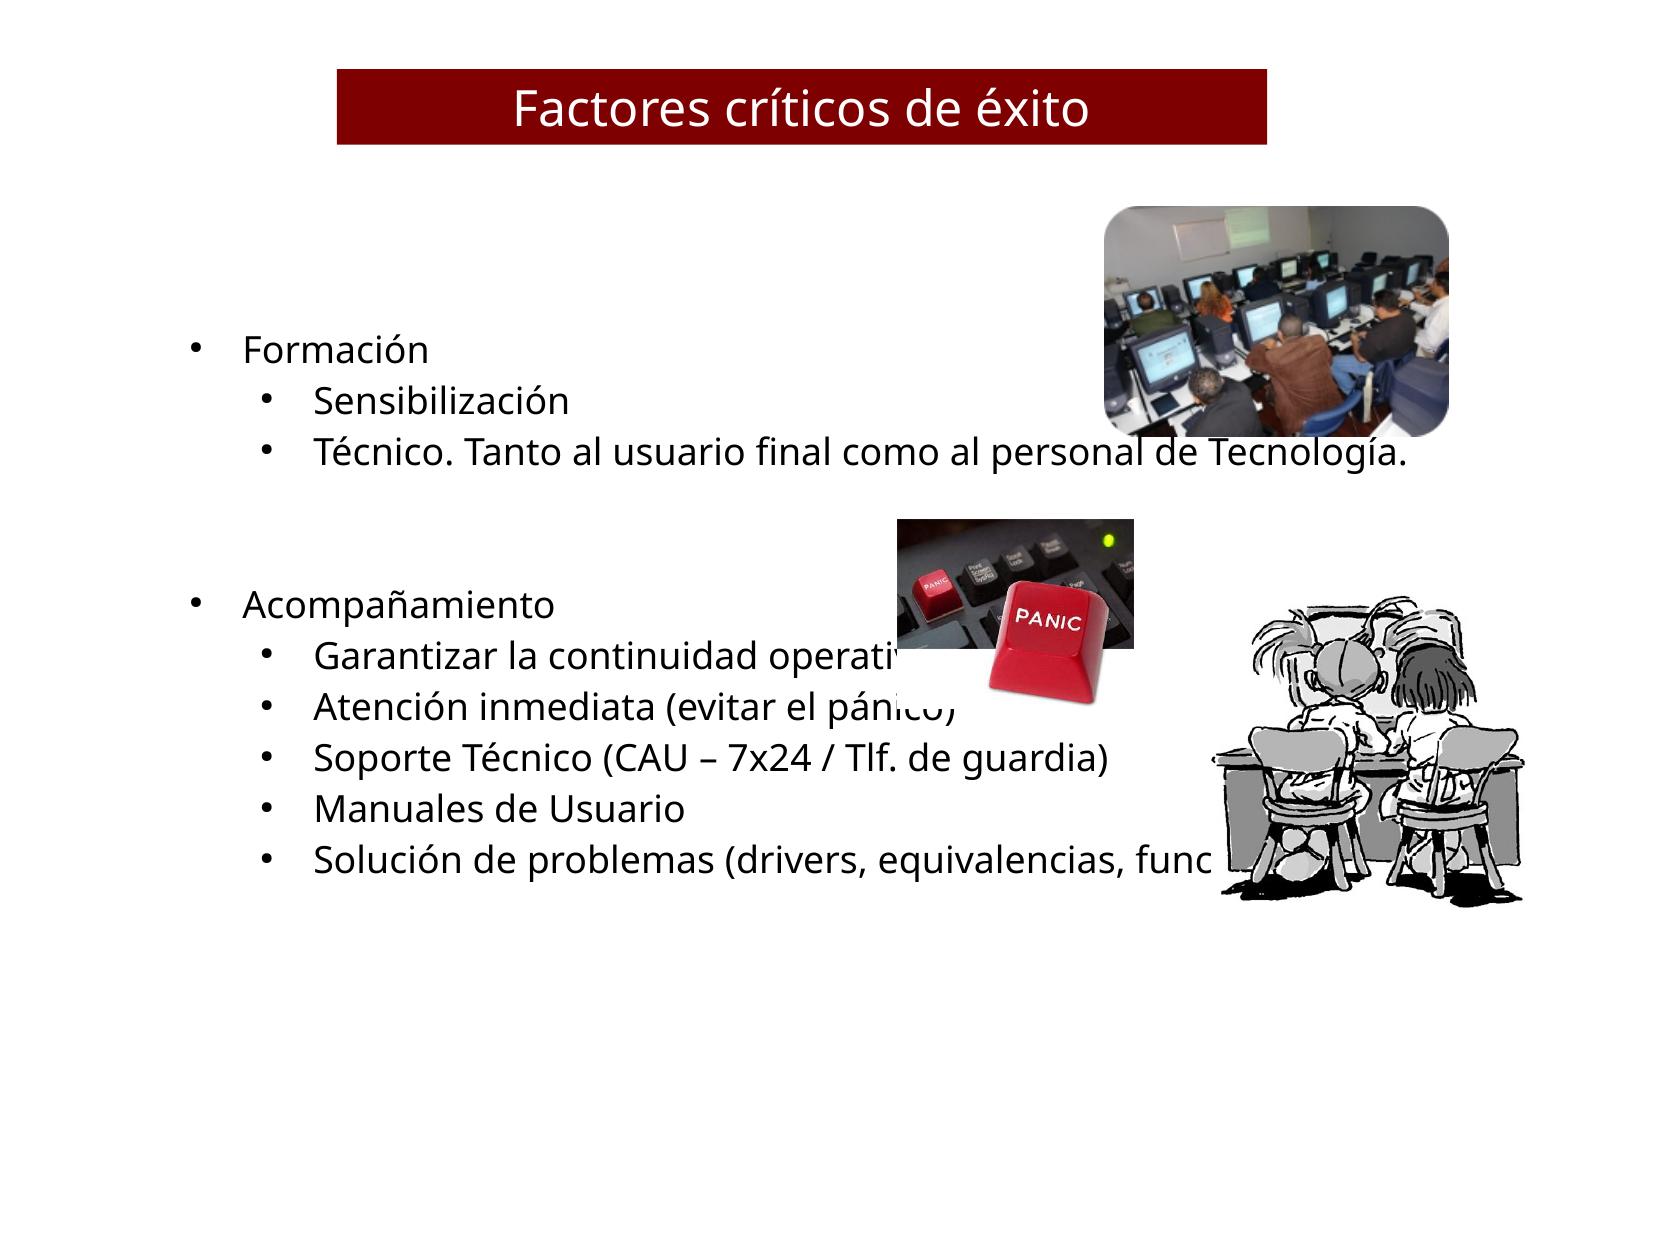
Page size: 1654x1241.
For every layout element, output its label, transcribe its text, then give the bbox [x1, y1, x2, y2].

list Formación Sensibilización Técnico. Tanto al usuario final como al personal de Tecnología. Acompañamiento Garantizar la continuidad operativa Atención inmediata (evitar el pánico) Soporte Técnico (CAU – 7x24 / Tlf. de guardia) Manuales de Usuario Solución de problemas (drivers, equivalencias, funcionalidades) [156, 316, 1645, 1170]
picture [1211, 590, 1530, 908]
text_box Factores críticos de éxito [336, 69, 1268, 145]
picture [1104, 206, 1449, 437]
picture [897, 519, 1134, 709]
